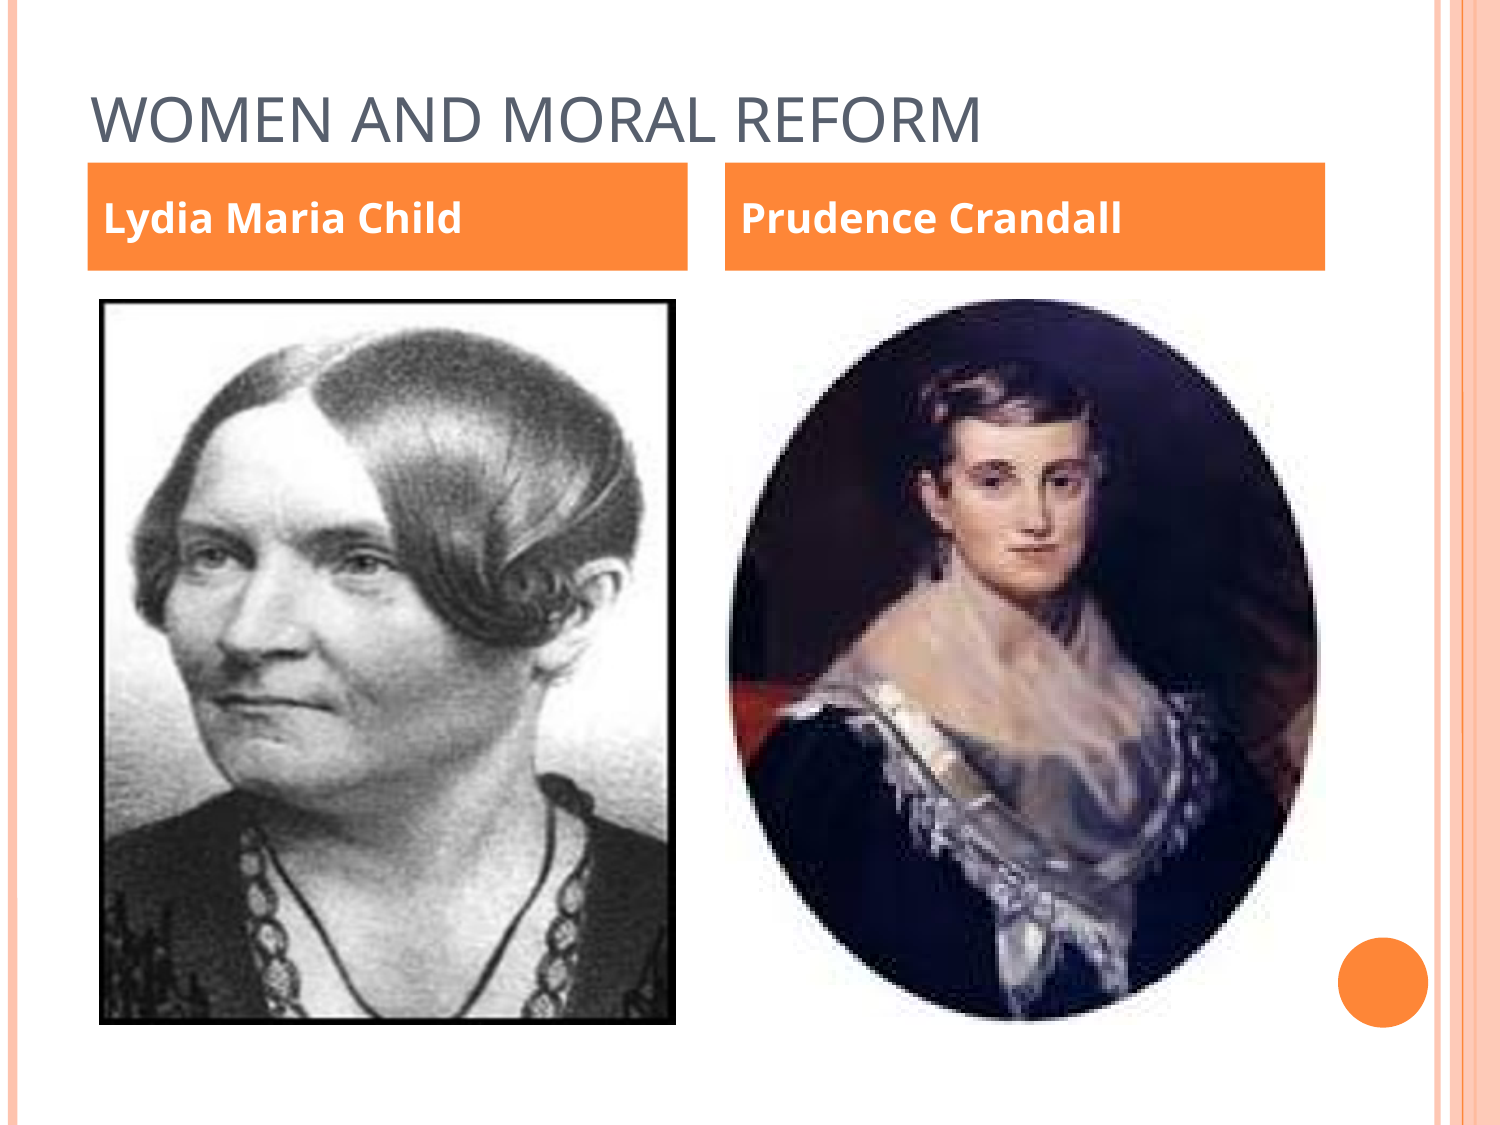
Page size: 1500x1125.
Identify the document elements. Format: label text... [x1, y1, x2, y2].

list Lydia Maria Child [87, 162, 688, 271]
picture [725, 299, 1326, 1026]
picture [99, 299, 676, 1026]
list Prudence Crandall [725, 162, 1326, 271]
title Women and Moral Reform [75, 44, 1313, 163]
